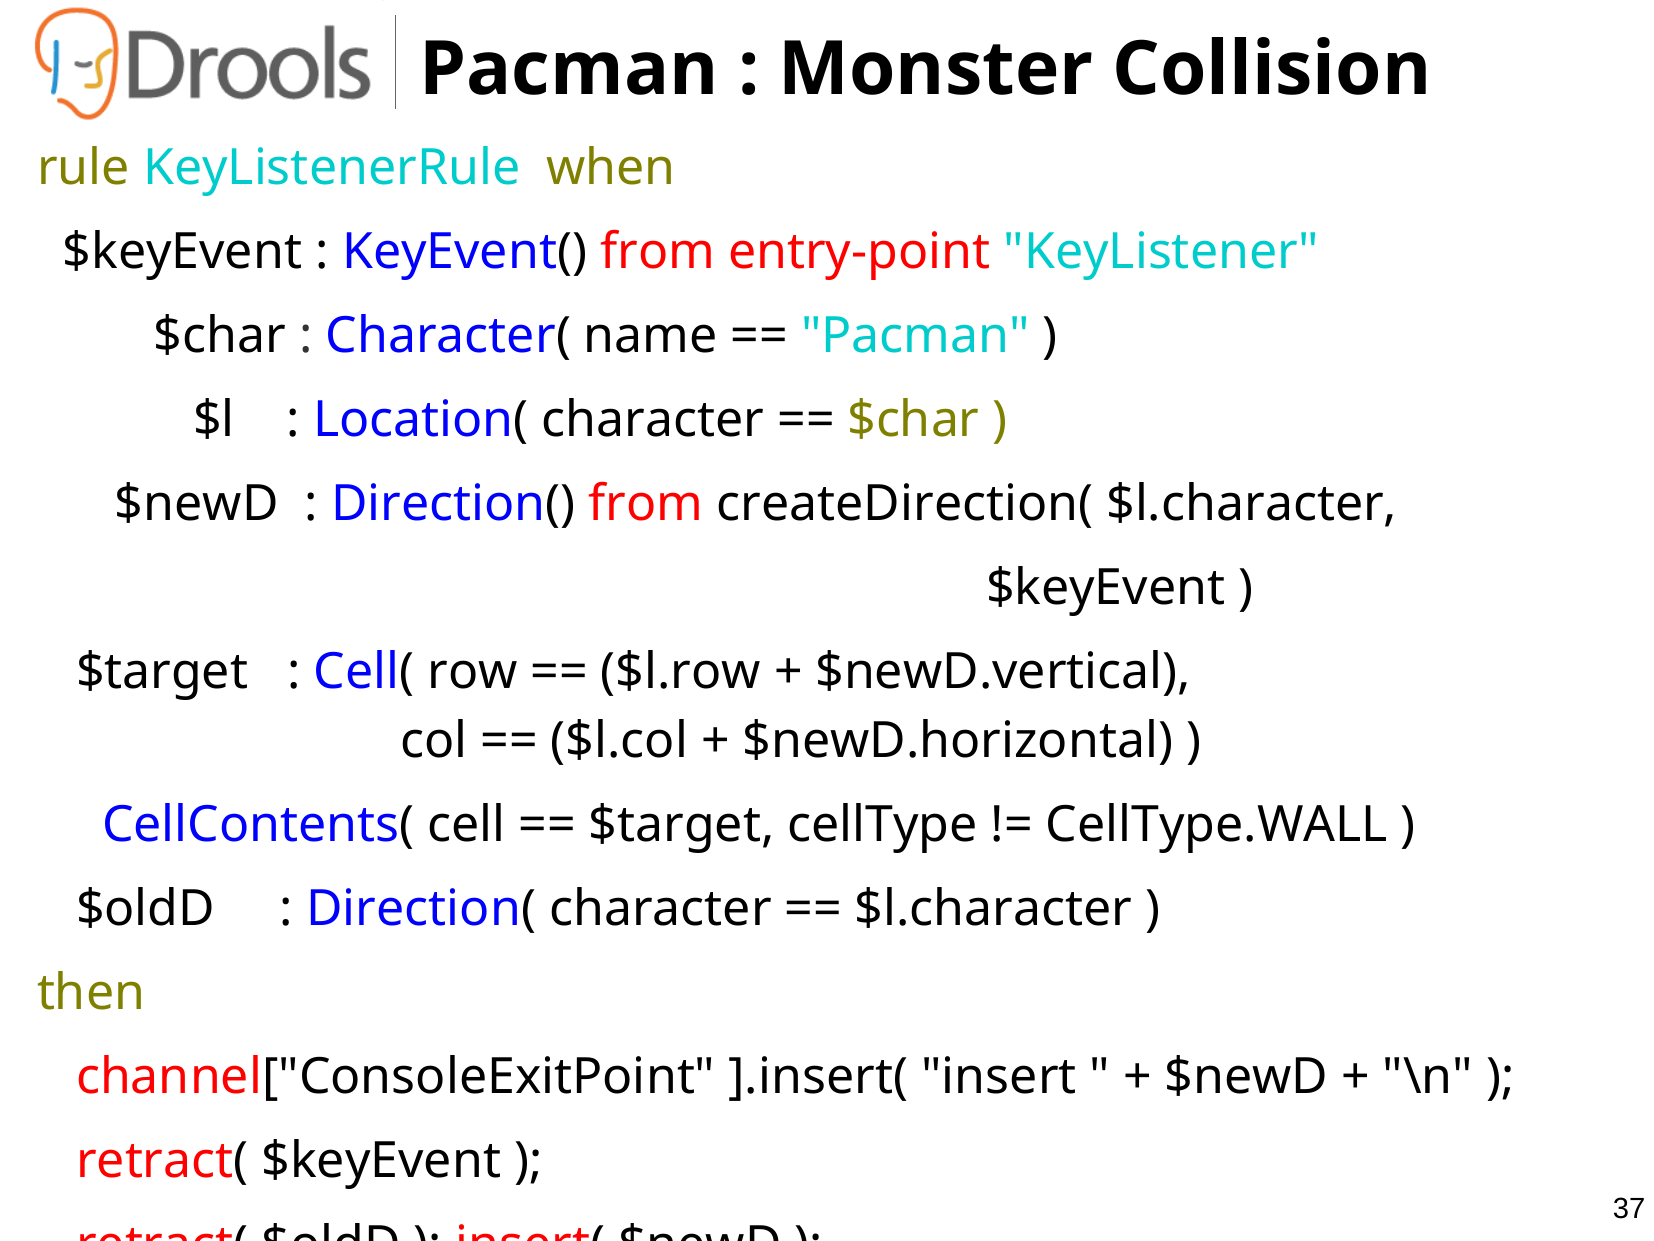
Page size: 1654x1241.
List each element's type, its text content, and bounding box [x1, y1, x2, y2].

picture [29, 0, 384, 126]
title Pacman : Monster Collision [419, 12, 1630, 118]
list rule KeyListenerRule when $keyEvent : KeyEvent() from entry-point "KeyListener" $char : Character( name == "Pacman" ) $l : Location( character == $char ) $newD : Direction() from createDirection( $l.character, $keyEvent ) $target : Cell( row == ($l.row + $newD.vertical), col == ($l.col + $newD.horizontal) ) CellContents( cell == $target, cellType != CellType.WALL ) $oldD : Direction( character == $l.character ) then channel["ConsoleExitPoint" ].insert( "insert " + $newD + "\n" ); retract( $keyEvent ); retract( $oldD ); insert( $newD ); end [37, 130, 1587, 1173]
